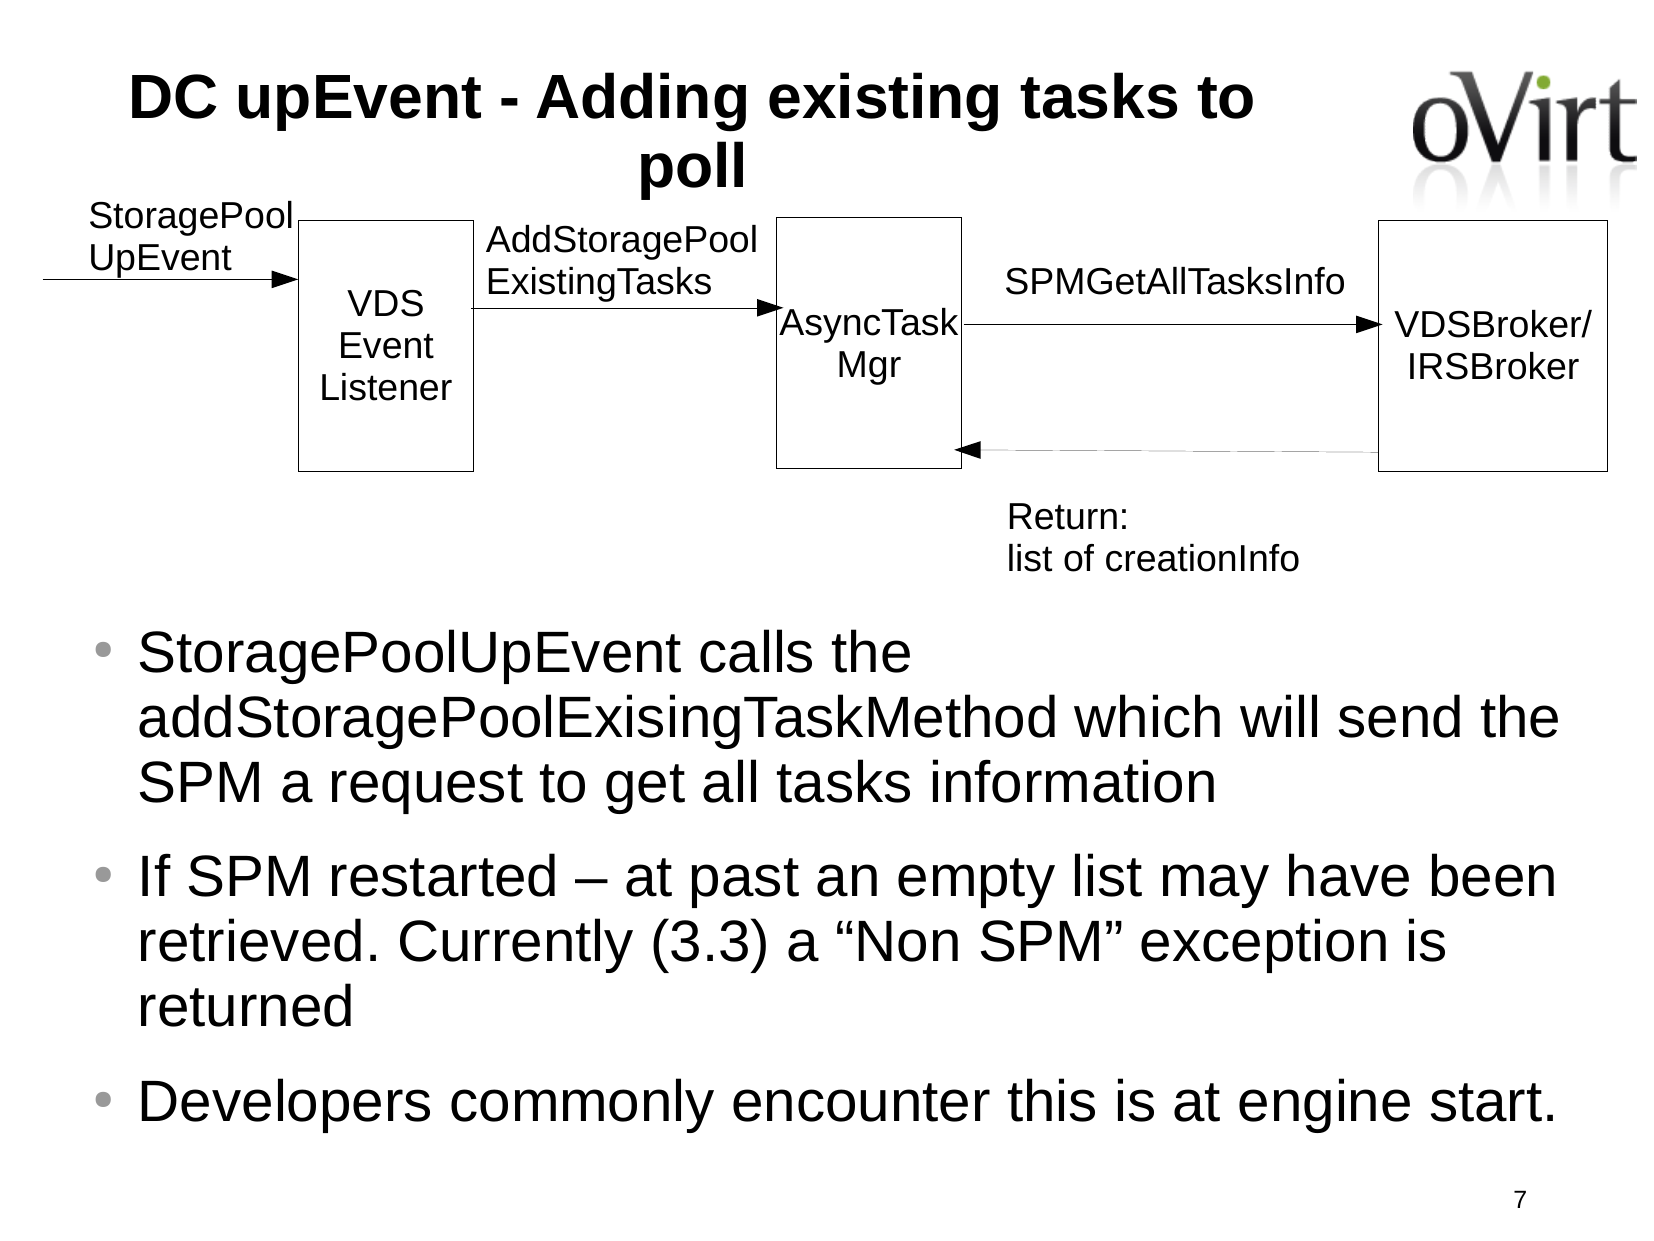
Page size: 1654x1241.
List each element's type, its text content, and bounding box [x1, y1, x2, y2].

list StoragePoolUpEvent calls the addStoragePoolExisingTaskMethod which will send the SPM a request to get all tasks information If SPM restarted – at past an empty list may have been retrieved. Currently (3.3) a “Non SPM” exception is returned Developers commonly encounter this is at engine start. [78, 619, 1567, 1161]
text_box AsyncTask Mgr [776, 217, 962, 469]
text_box VDS Event Listener [298, 220, 474, 472]
text_box Return: list of creationInfo [992, 487, 1316, 587]
text_box AddStoragePool ExistingTasks [471, 210, 774, 343]
picture [1413, 63, 1637, 212]
text_box SPMGetAllTasksInfo [989, 253, 1361, 311]
text_box VDSBroker/ IRSBroker [1378, 220, 1608, 472]
title DC upEvent - Adding existing tasks to poll [82, 37, 1303, 226]
text_box StoragePool UpEvent [73, 187, 309, 286]
